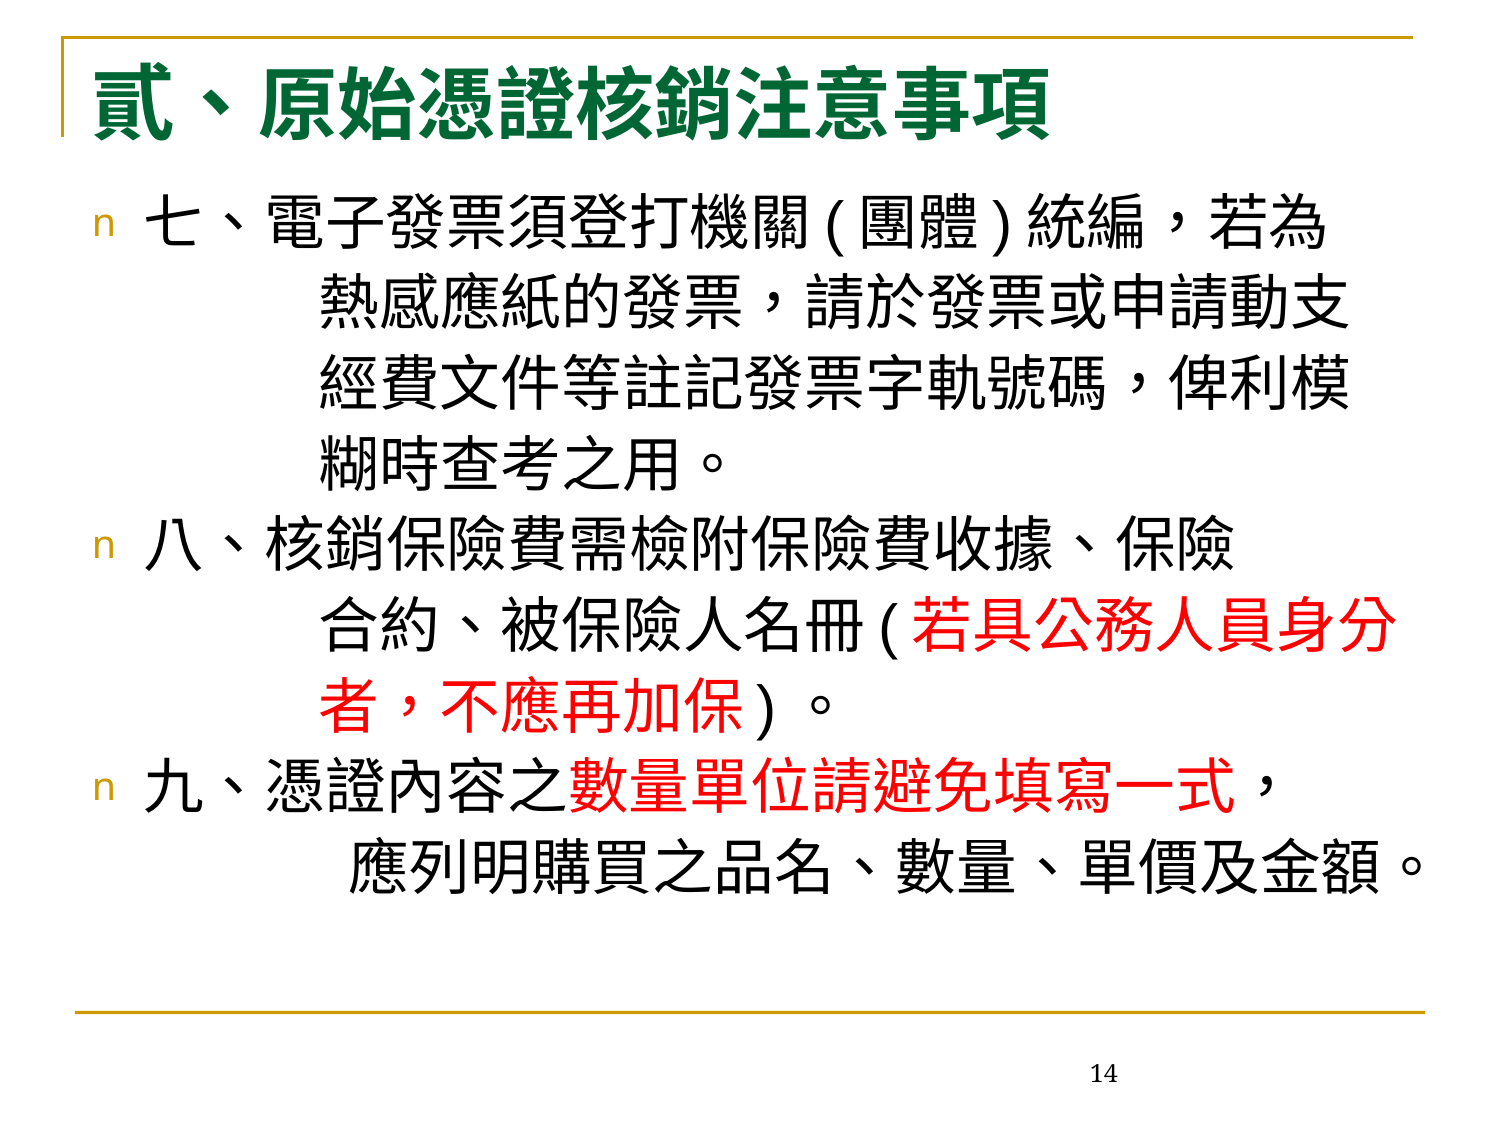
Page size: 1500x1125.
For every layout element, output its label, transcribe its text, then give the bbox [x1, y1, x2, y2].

title 貳、原始憑證核銷注意事項 [76, 42, 1427, 184]
text_box [1074, 1024, 1426, 1100]
list 七、電子發票須登打機關(團體)統編，若為 熱感應紙的發票，請於發票或申請動支 經費文件等註記發票字軌號碼，俾利模 糊時查考之用。 八、核銷保險費需檢附保險費收據、保險 合約、被保險人名冊(若具公務人員身分 者，不應再加保)。 九、憑證內容之數量單位請避免填寫一式， 應列明購買之品名、數量、單價及金額。 [76, 184, 1427, 988]
